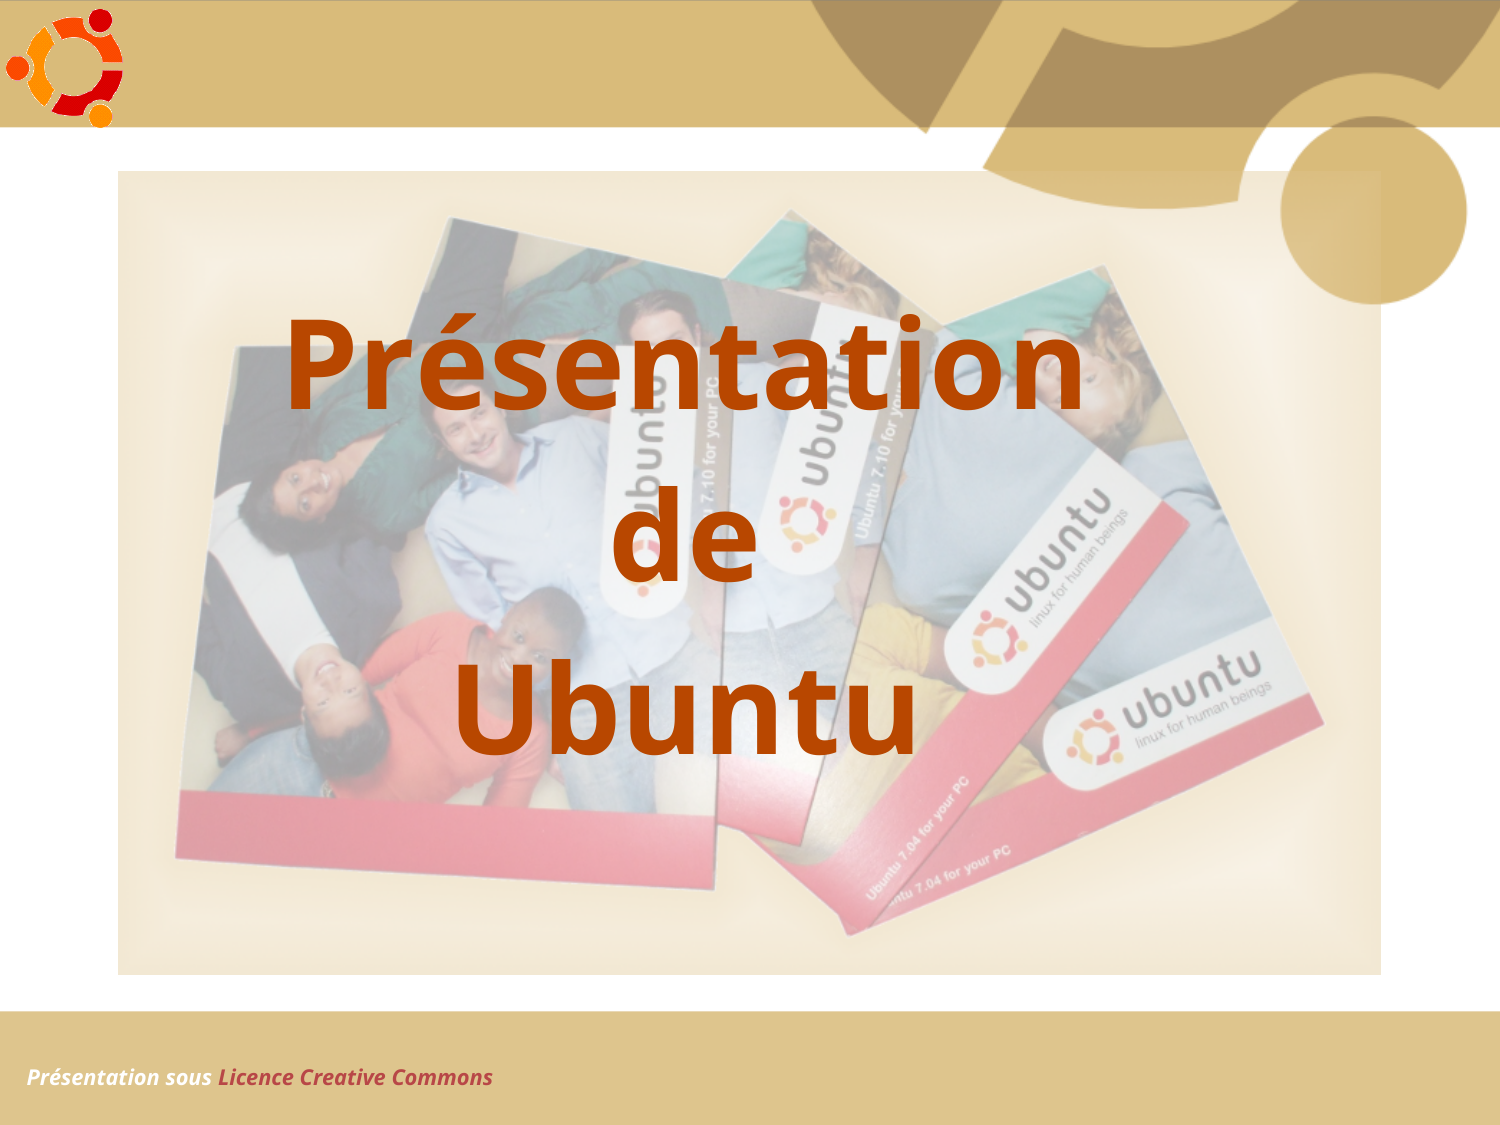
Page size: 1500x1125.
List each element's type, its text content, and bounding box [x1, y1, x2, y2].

picture [0, 0, 1500, 975]
title Présentation de Ubuntu [265, 295, 1241, 770]
